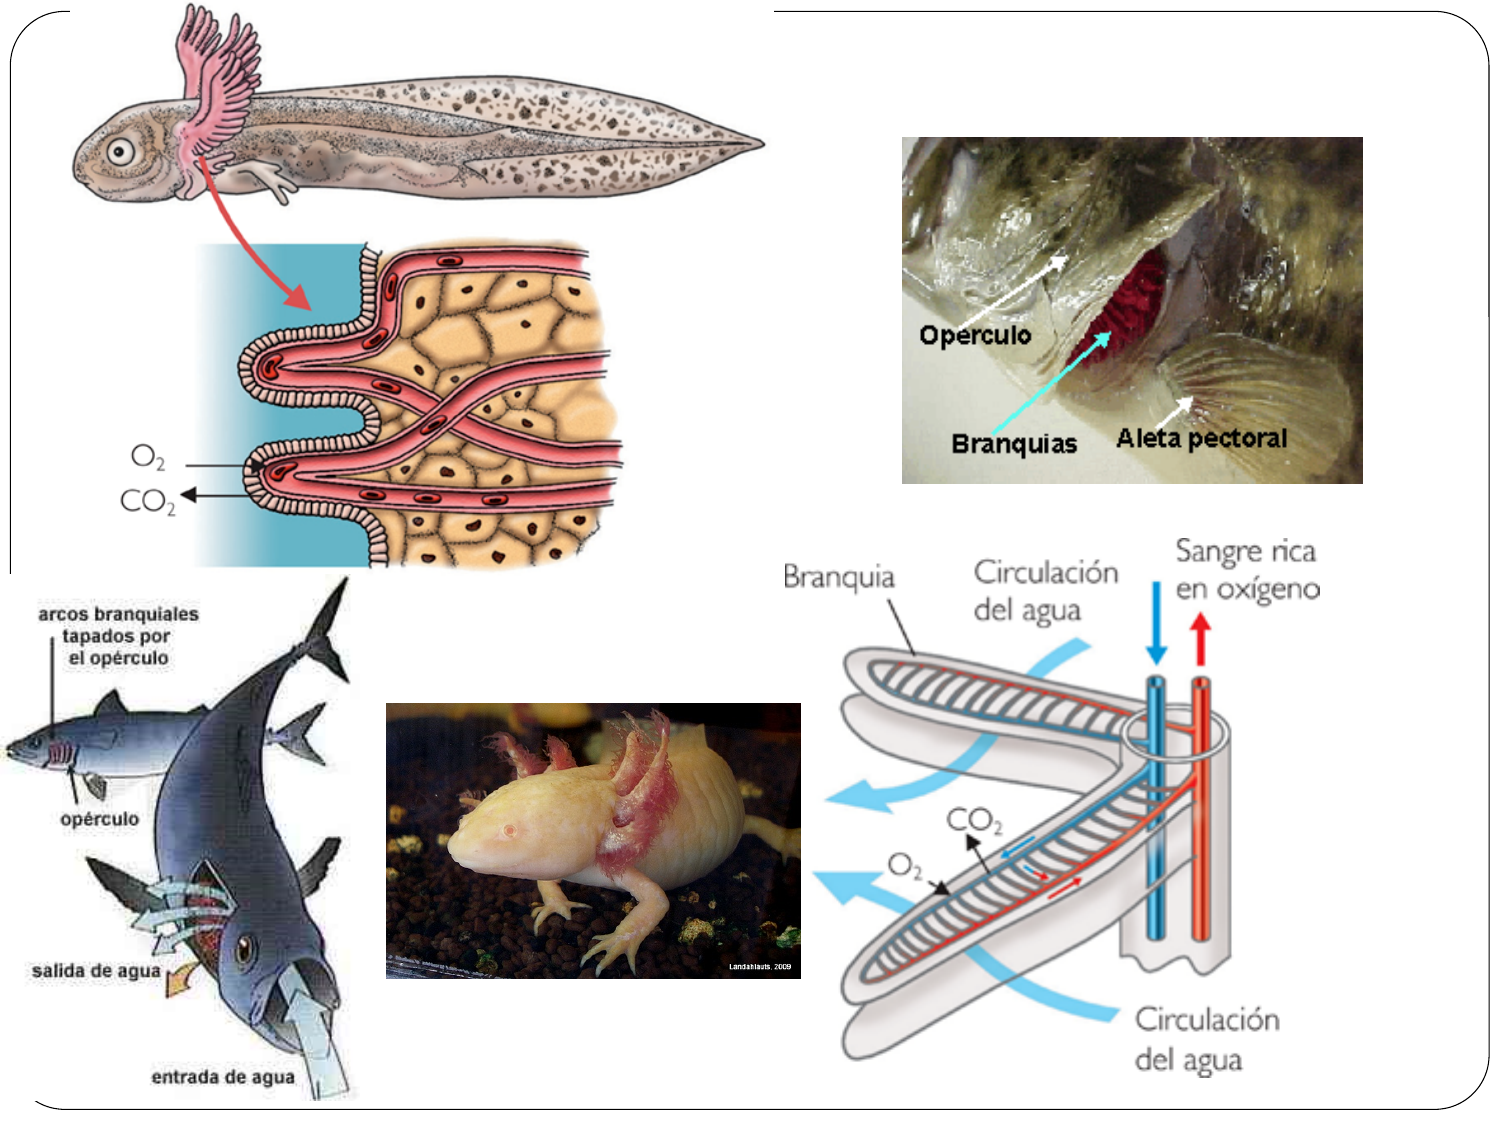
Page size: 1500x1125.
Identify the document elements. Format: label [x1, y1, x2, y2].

picture [902, 137, 1363, 484]
picture [386, 539, 1320, 1078]
picture [0, 0, 774, 1101]
